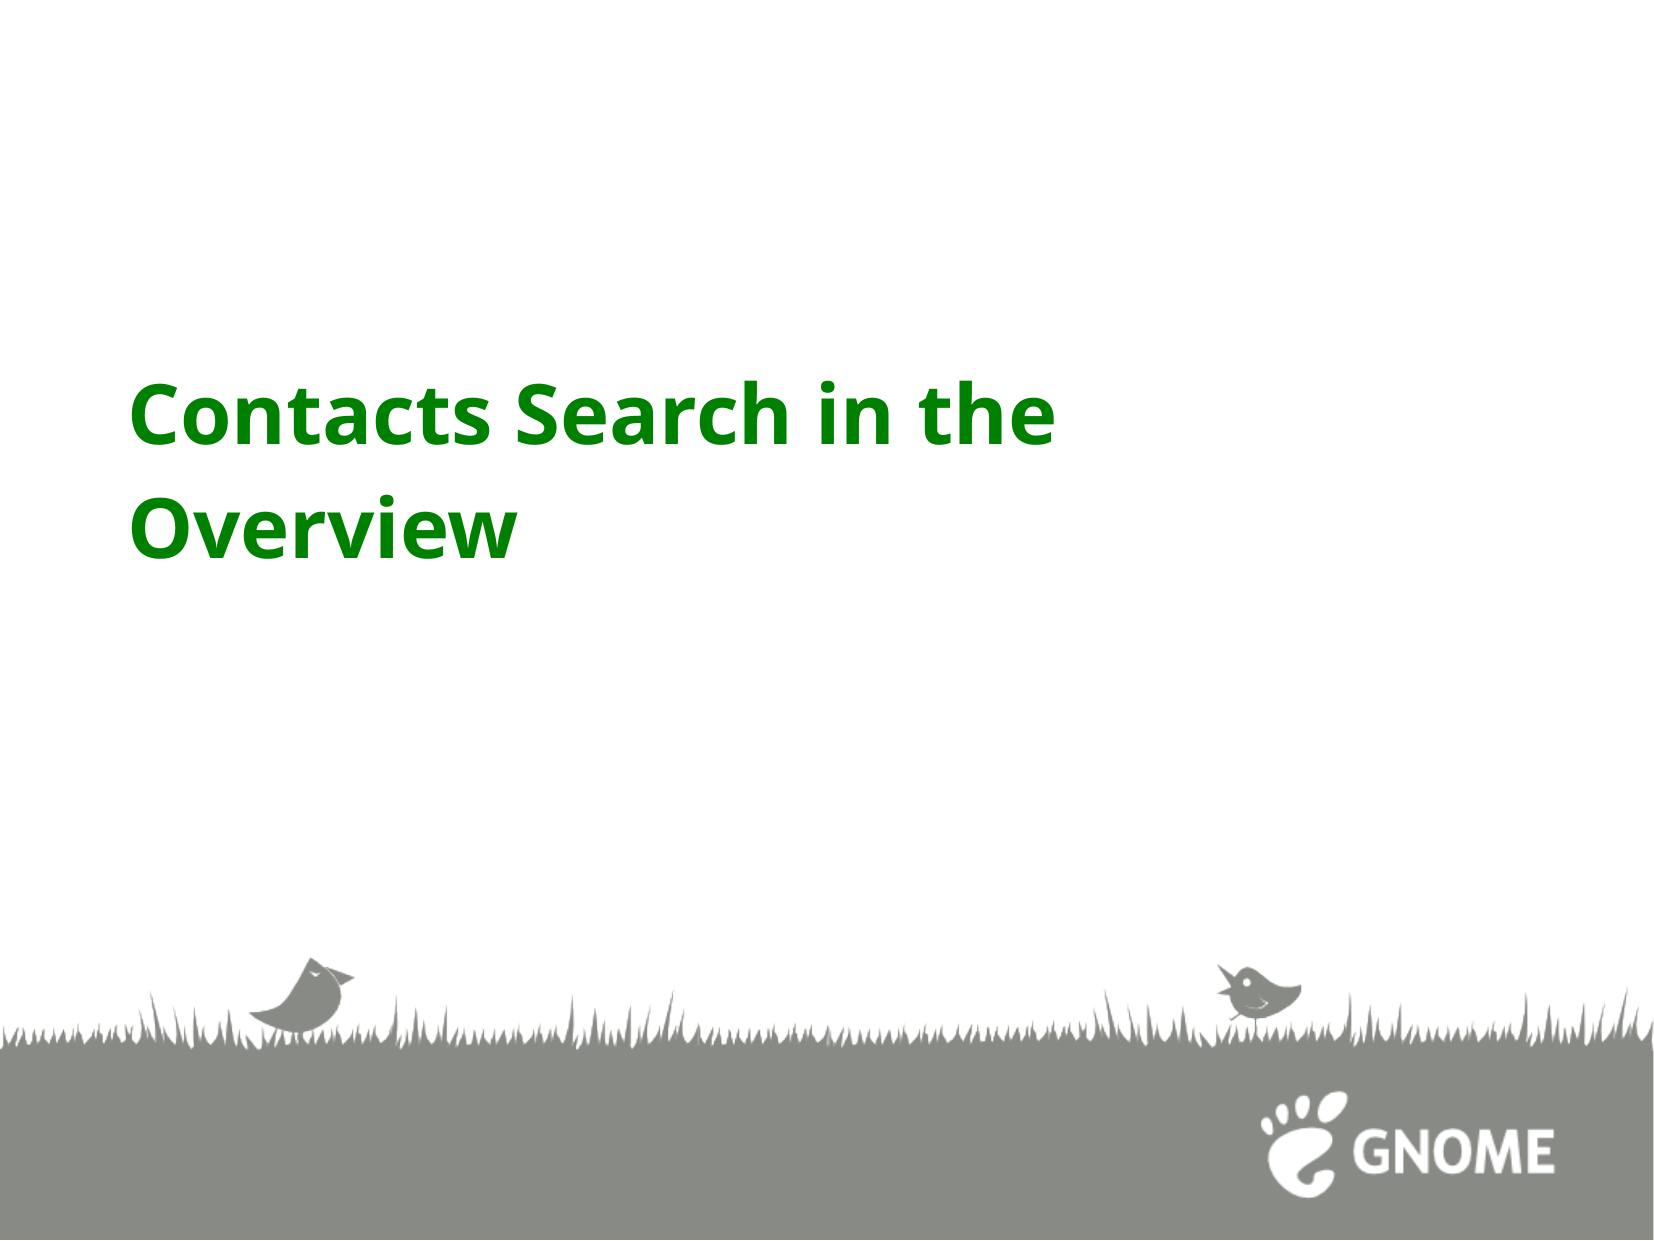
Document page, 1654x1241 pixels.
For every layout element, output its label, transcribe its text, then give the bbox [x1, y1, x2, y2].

text_box Contacts Search in the Overview [112, 348, 1276, 558]
picture [0, 0, 1654, 1241]
